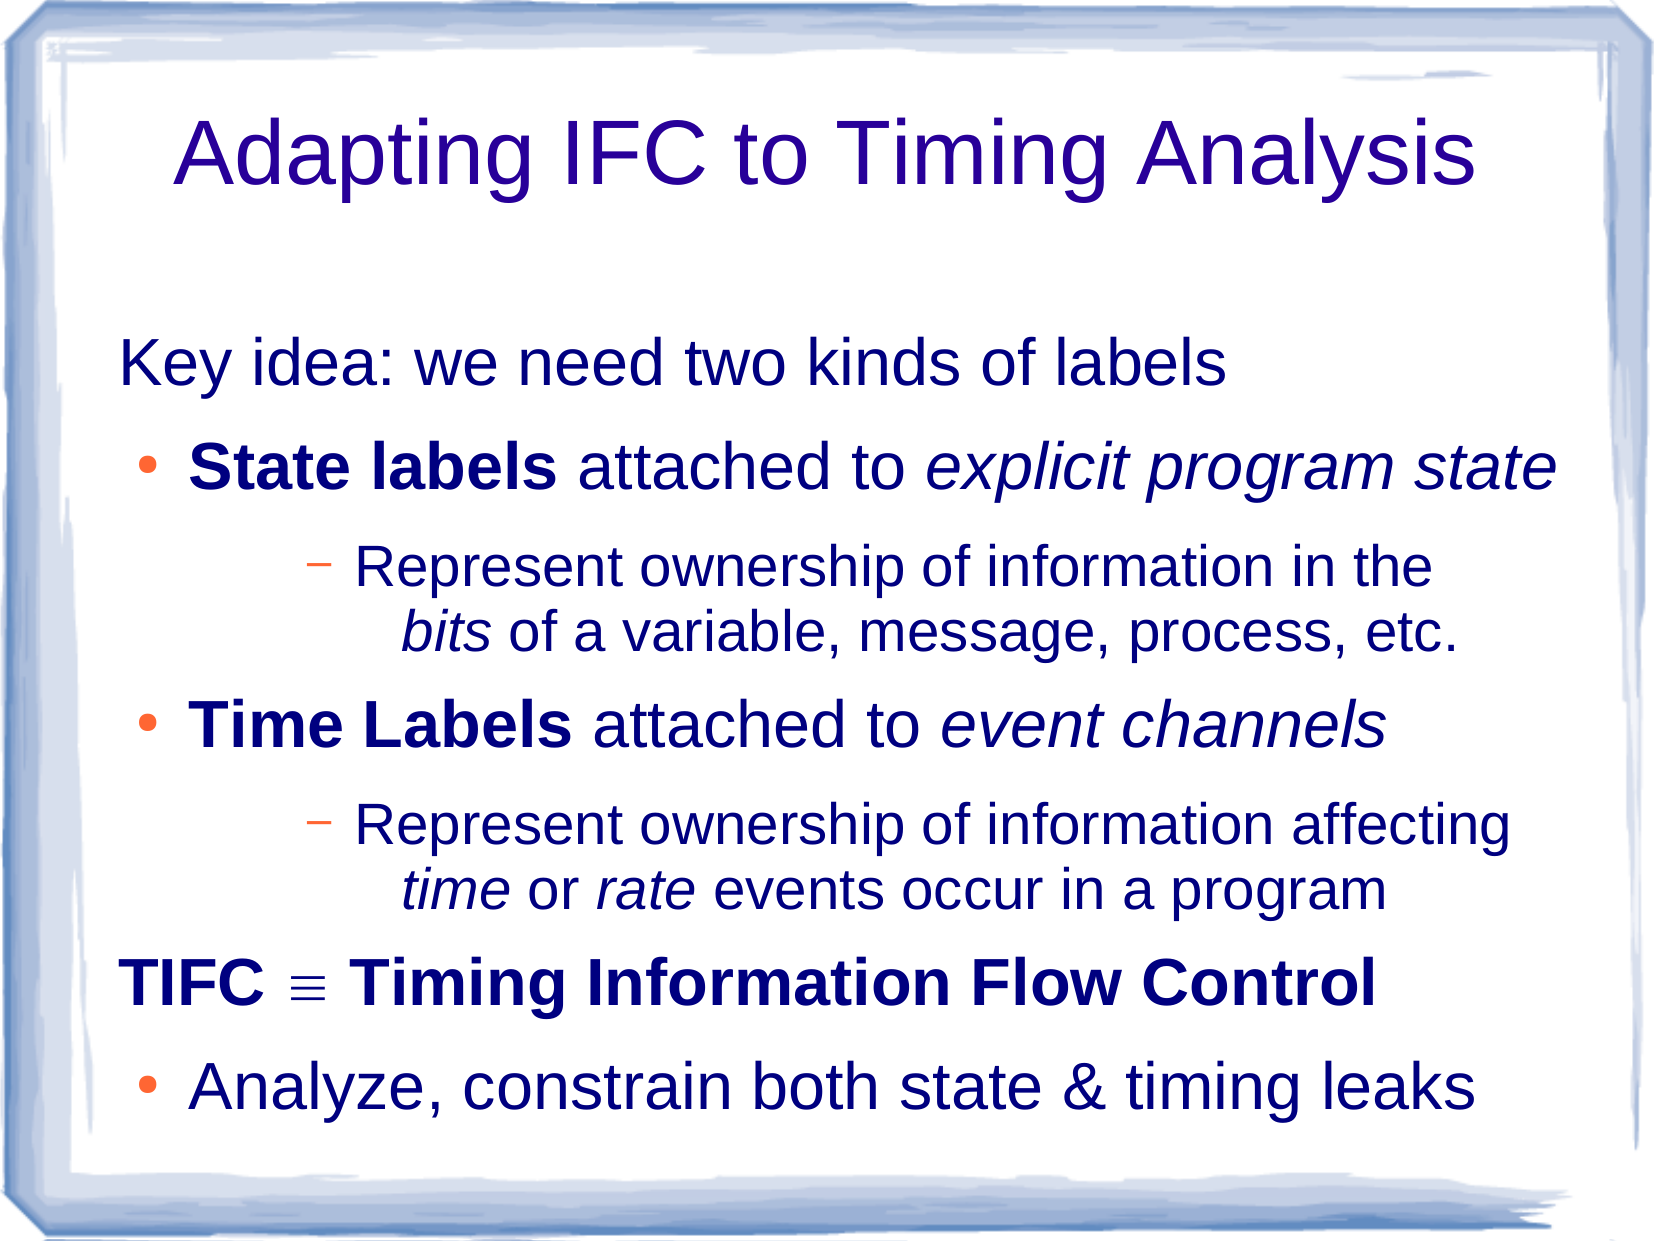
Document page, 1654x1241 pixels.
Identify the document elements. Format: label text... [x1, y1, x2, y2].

title Adapting IFC to Timing Analysis [82, 49, 1571, 257]
picture [0, 0, 1654, 1241]
list Key idea: we need two kinds of labels State labels attached to explicit program state Represent ownership of information in the bits of a variable, message, process, etc. Time Labels attached to event channels Represent ownership of information affecting time or rate events occur in a program TIFC ≡ Timing Information Flow Control Analyze, constrain both state & timing leaks [118, 324, 1571, 1127]
